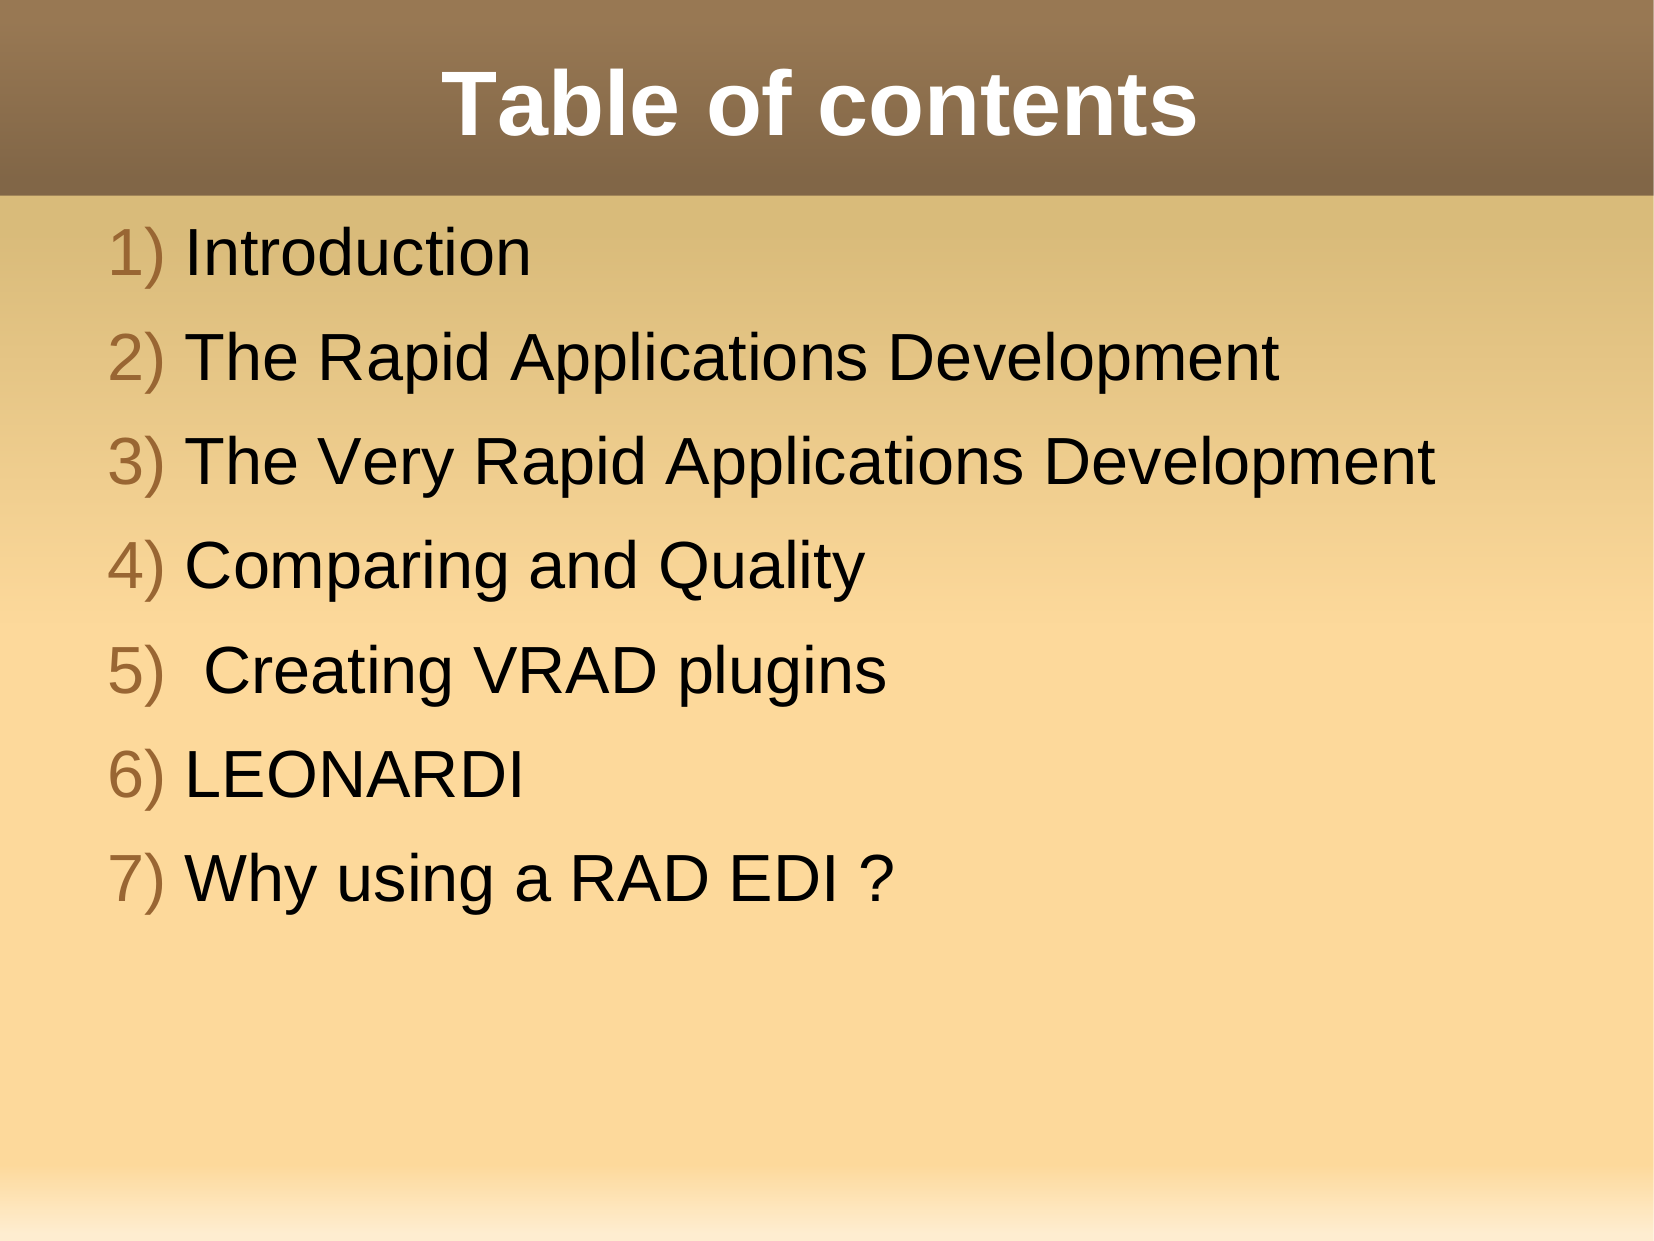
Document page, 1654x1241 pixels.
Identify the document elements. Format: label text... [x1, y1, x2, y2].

picture [0, 0, 1654, 1241]
title Table of contents [76, 0, 1565, 208]
list Introduction The Rapid Applications Development The Very Rapid Applications Development Comparing and Quality Creating VRAD plugins LEONARDI Why using a RAD EDI ? [89, 215, 1578, 1020]
